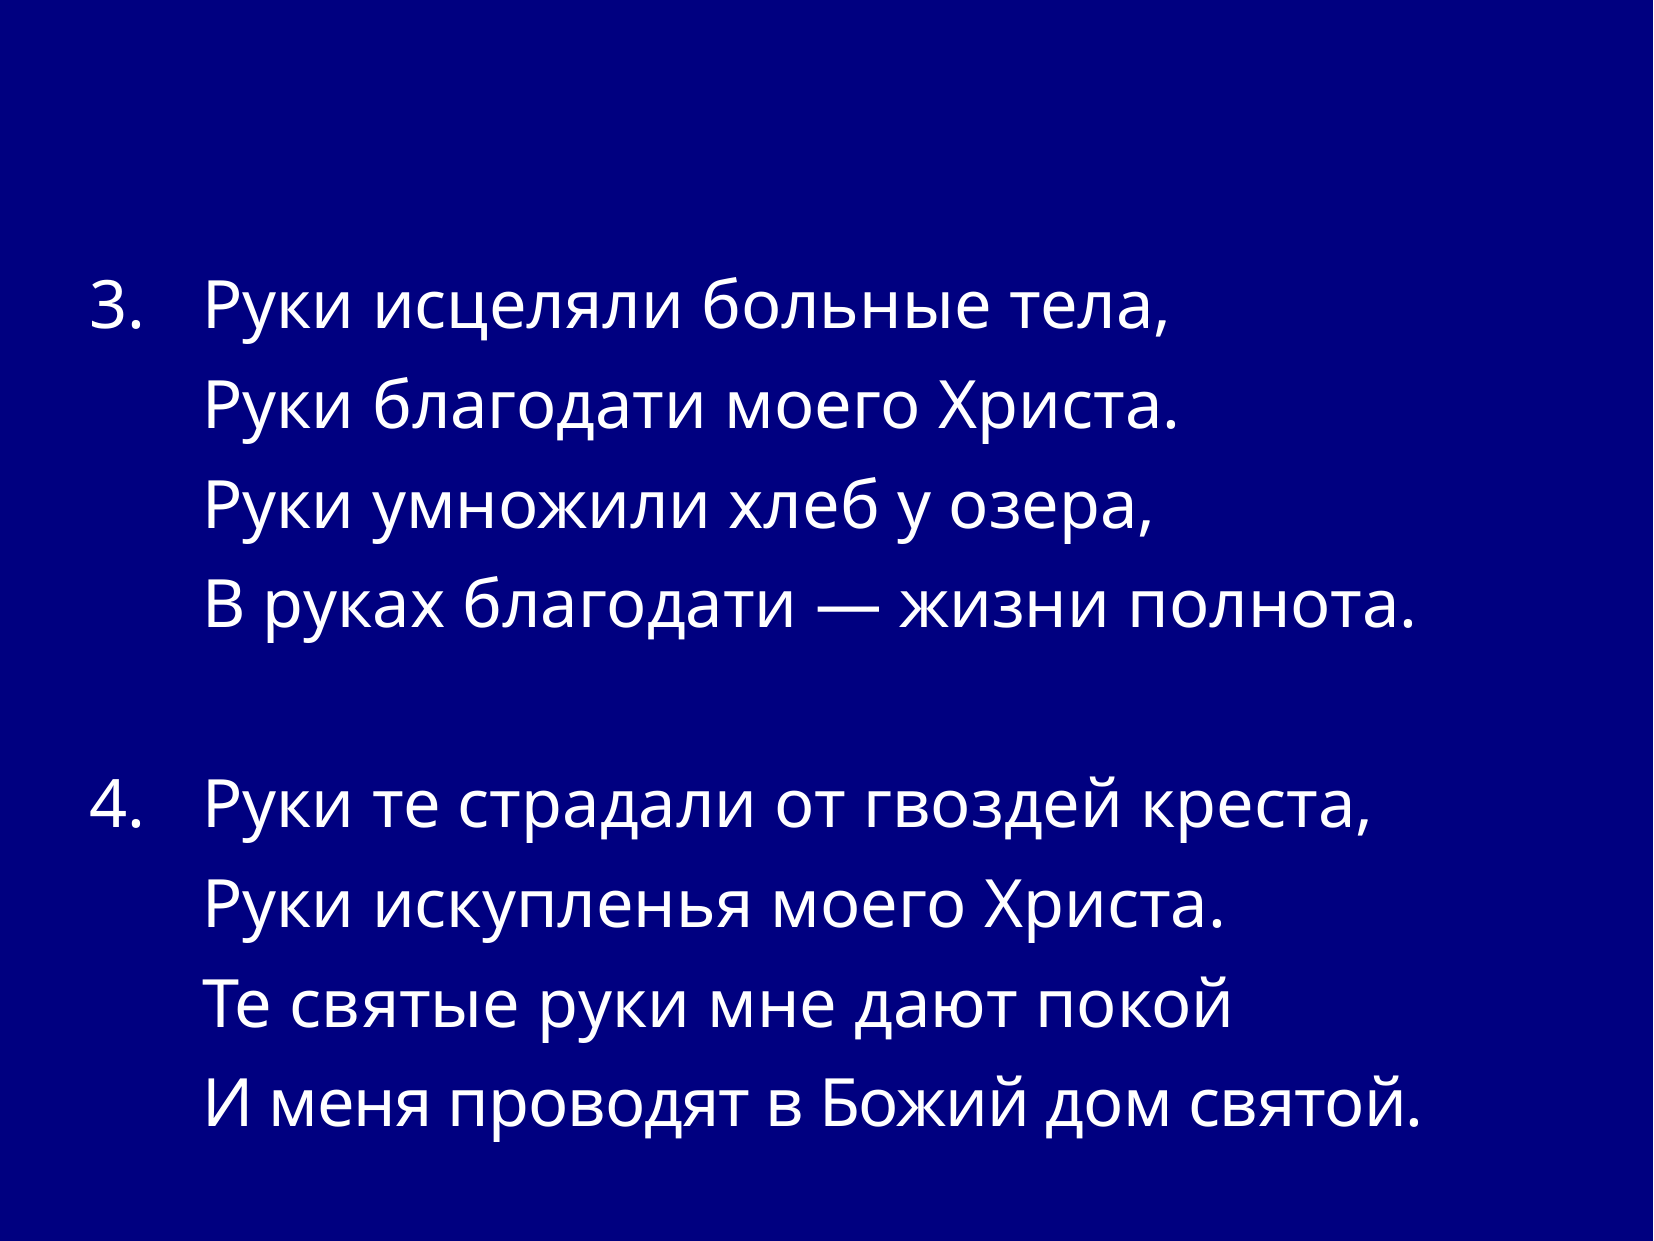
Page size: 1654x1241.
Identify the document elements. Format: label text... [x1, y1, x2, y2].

text_box 3. Руки исцеляли больные тела, Руки благодати моего Христа. Руки умножили хлеб у озера, В руках благодати — жизни полнота. 4. Руки те страдали от гвоздей креста, Руки искупленья моего Христа. Те святые руки мне дают покой И меня проводят в Божий дом святой. [75, 150, 1653, 1163]
